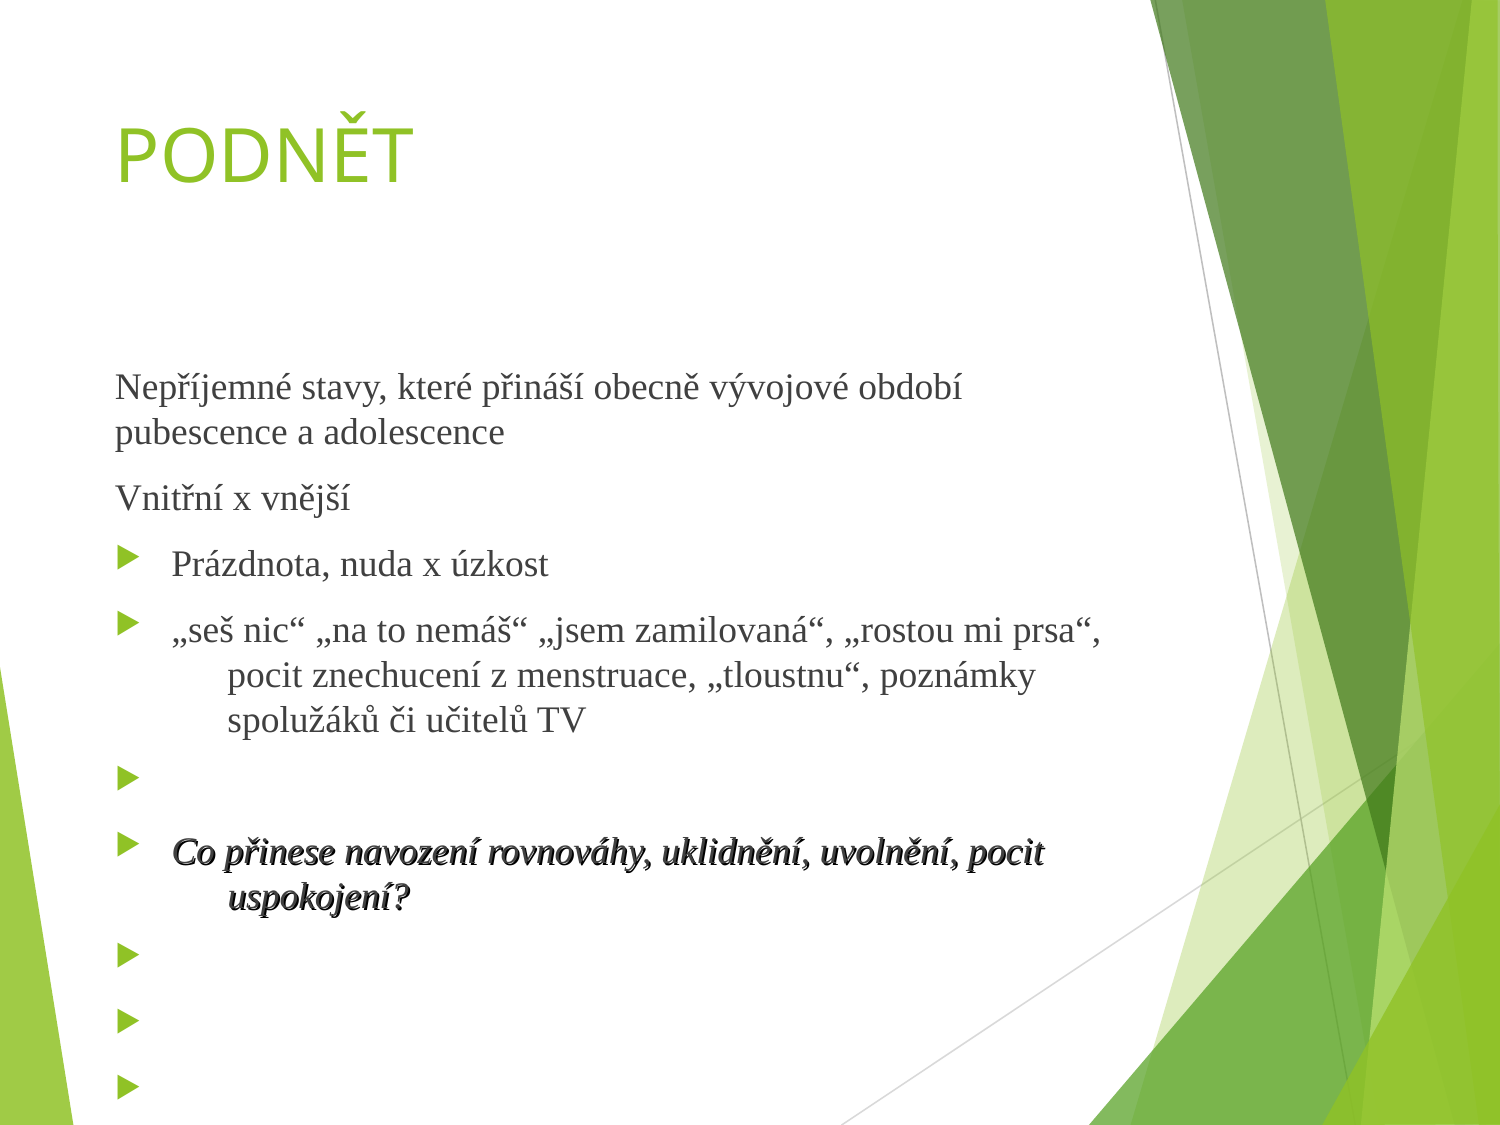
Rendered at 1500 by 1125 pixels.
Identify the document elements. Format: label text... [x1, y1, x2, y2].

title PODNĚT [99, 99, 1142, 317]
list Nepříjemné stavy, které přináší obecně vývojové období pubescence a adolescence Vnitřní x vnější Prázdnota, nuda x úzkost „seš nic“ „na to nemáš“ „jsem zamilovaná“, „rostou mi prsa“, pocit znechucení z menstruace, „tloustnu“, poznámky spolužáků či učitelů TV Co přinese navození rovnováhy, uklidnění, uvolnění, pocit uspokojení? [99, 354, 1142, 992]
